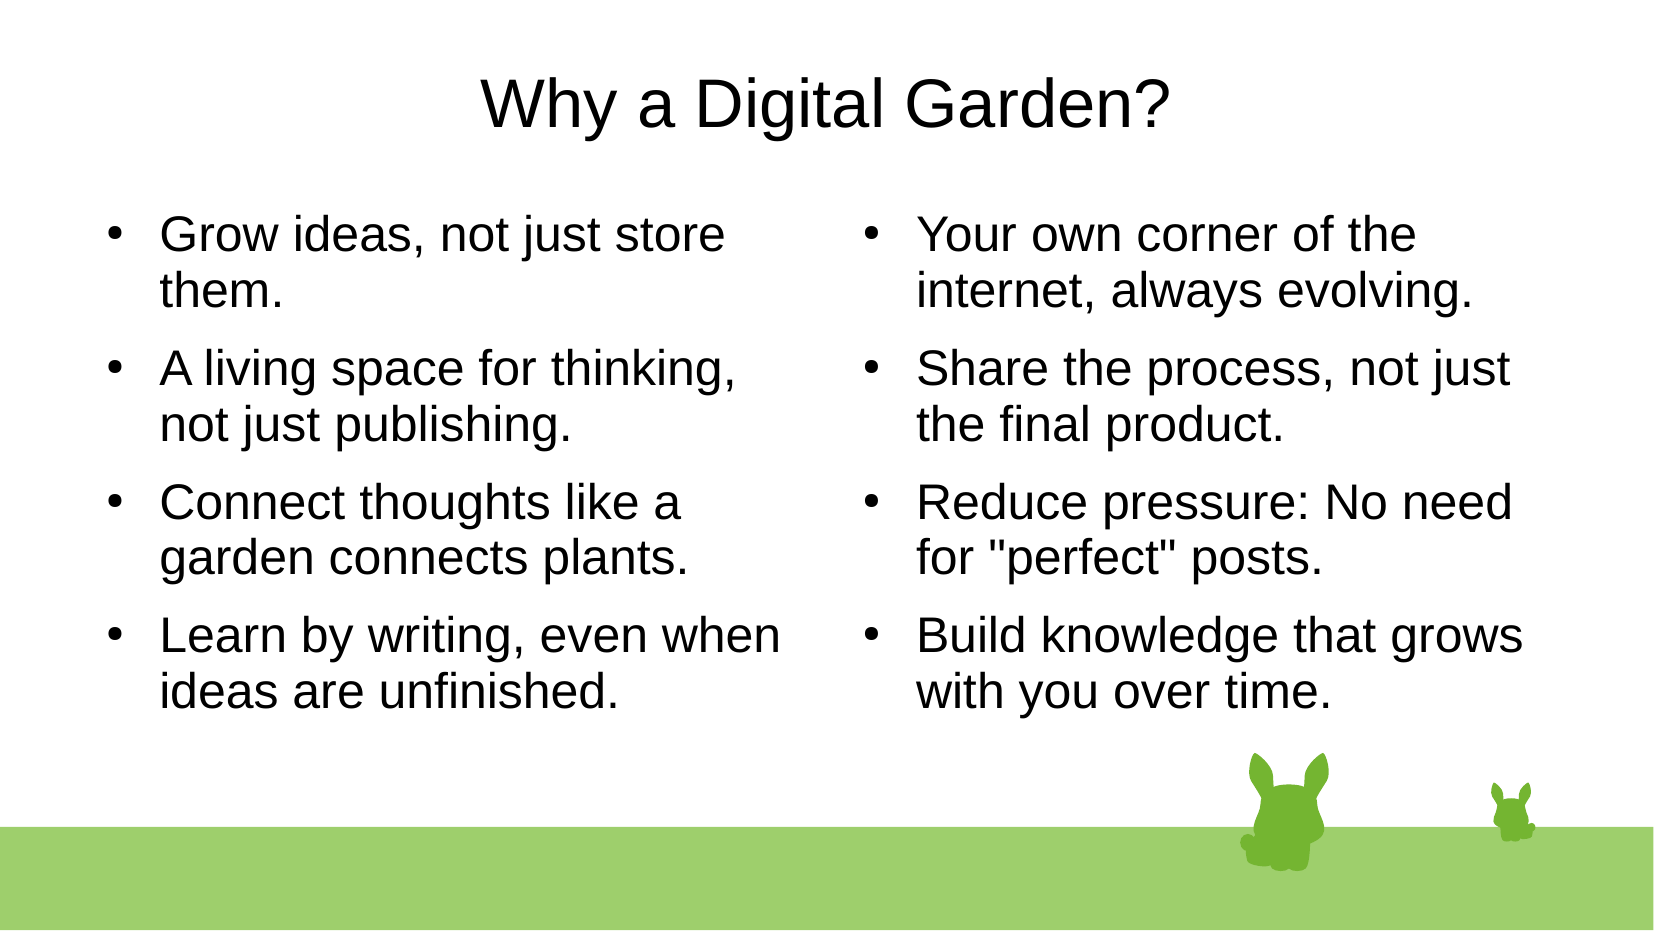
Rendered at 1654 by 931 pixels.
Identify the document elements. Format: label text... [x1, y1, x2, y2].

list Your own corner of the internet, always evolving. Share the process, not just the final product. Reduce pressure: No need for "perfect" posts. Build knowledge that grows with you over time. [845, 206, 1566, 739]
title Why a Digital Garden? [88, 29, 1565, 178]
list Grow ideas, not just store them. A living space for thinking, not just publishing. Connect thoughts like a garden connects plants. Learn by writing, even when ideas are unfinished. [88, 206, 809, 739]
